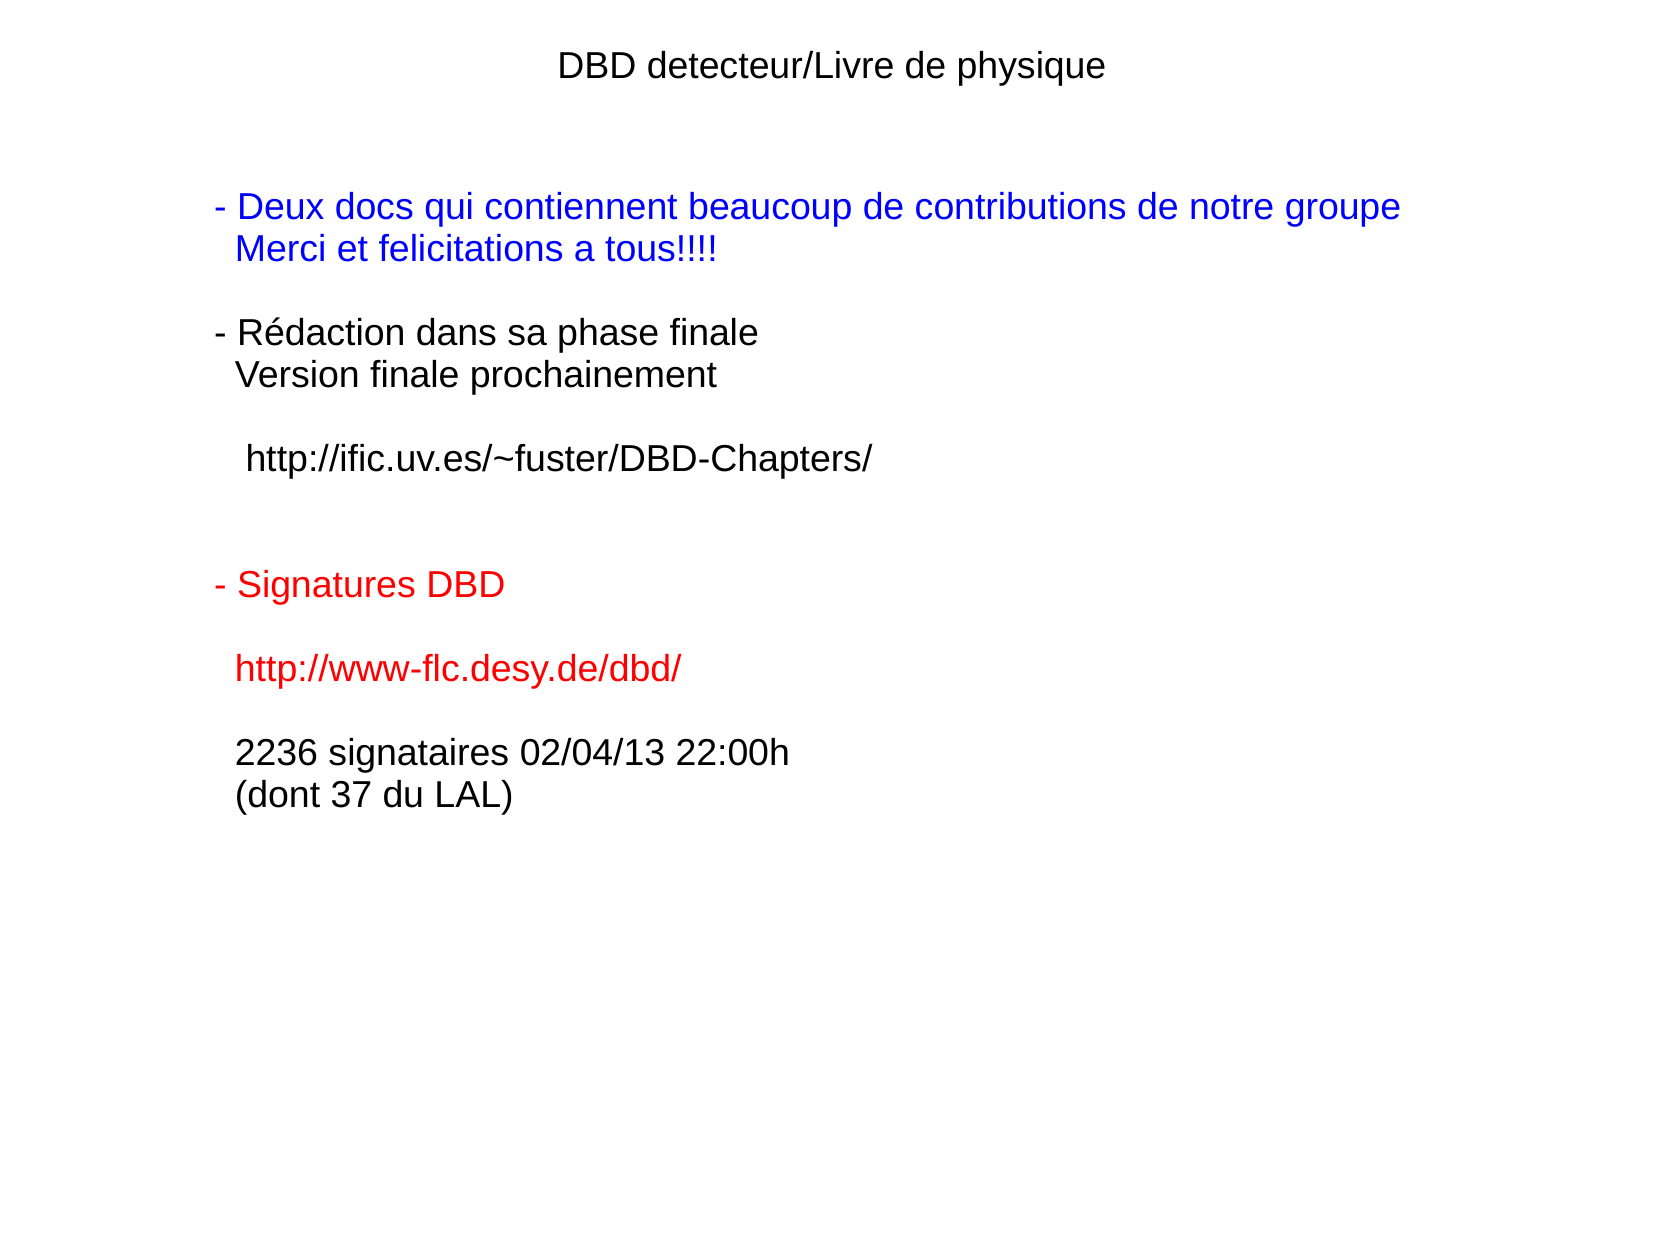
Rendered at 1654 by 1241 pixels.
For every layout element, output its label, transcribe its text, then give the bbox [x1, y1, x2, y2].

text_box - Deux docs qui contiennent beaucoup de contributions de notre groupe Merci et felicitations a tous!!!! - Rédaction dans sa phase finale Version finale prochainement http://ific.uv.es/~fuster/DBD-Chapters/ - Signatures DBD http://www-flc.desy.de/dbd/ 2236 signataires 02/04/13 22:00h (dont 37 du LAL) [199, 177, 1420, 865]
text_box DBD detecteur/Livre de physique [542, 37, 1123, 95]
